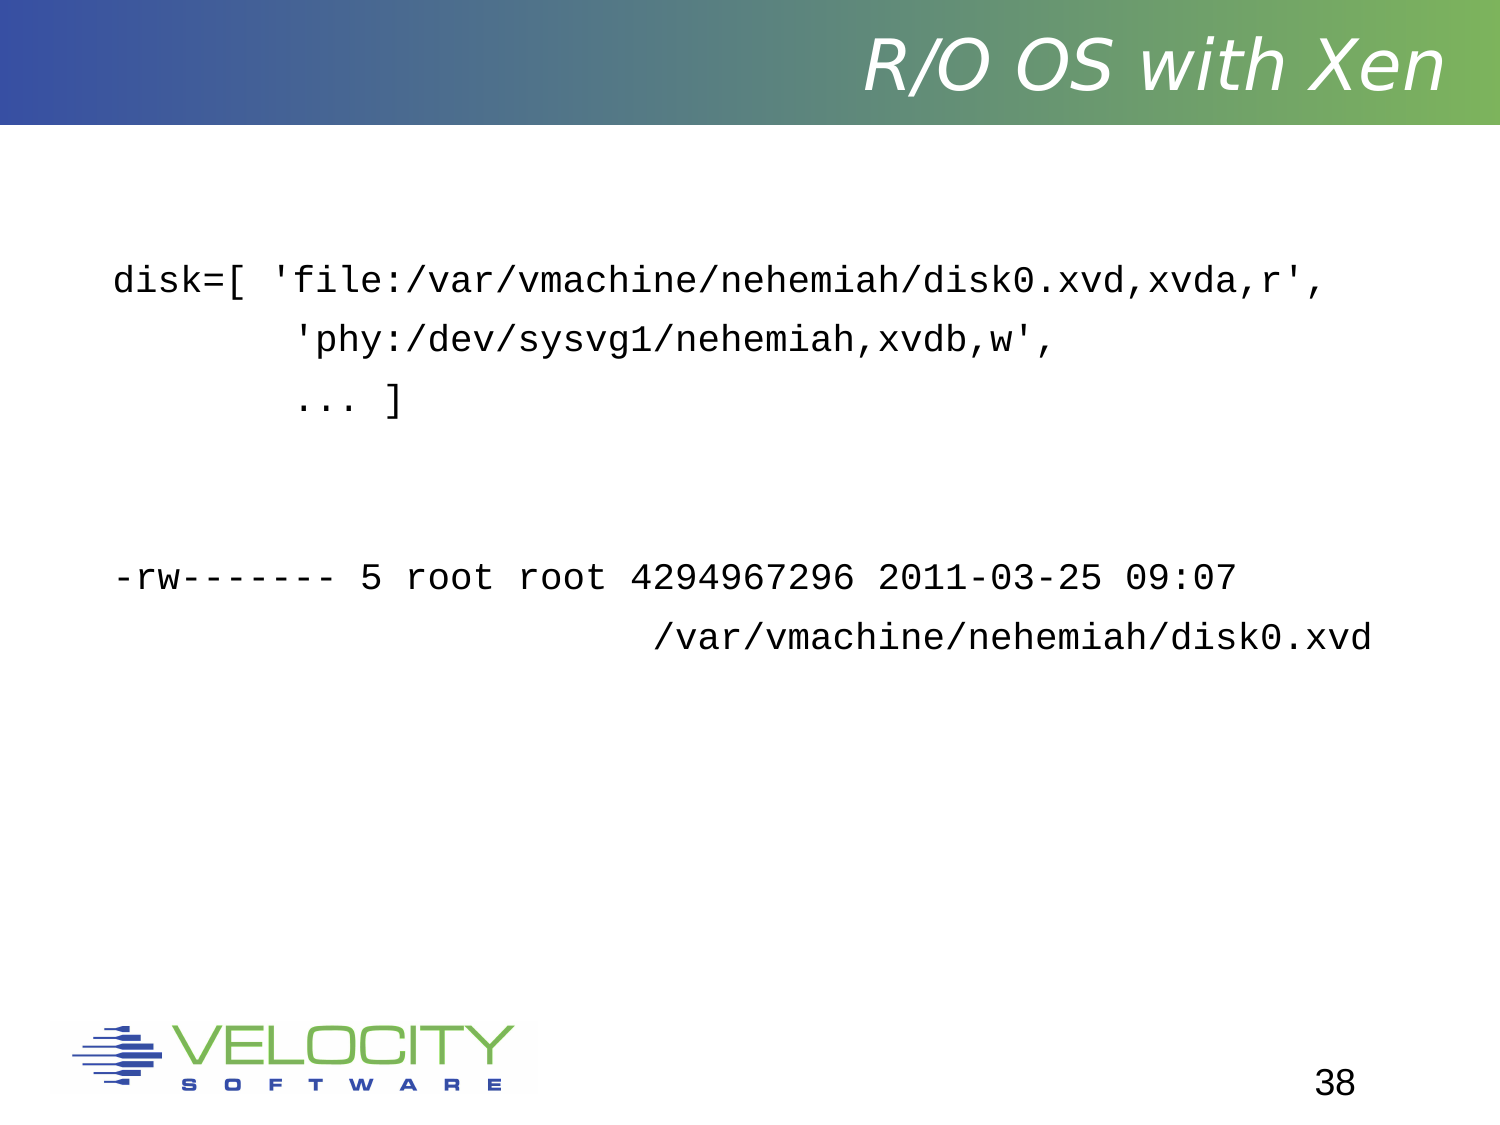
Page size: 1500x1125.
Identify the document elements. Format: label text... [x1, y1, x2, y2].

picture [50, 1021, 538, 1094]
title R/O OS with Xen [62, 12, 1463, 113]
list disk=[ 'file:/var/vmachine/nehemiah/disk0.xvd,xvda,r', 'phy:/dev/sysvg1/nehemiah,xvdb,w', ... ] -rw------- 5 root root 4294967296 2011-03-25 09:07 /var/vmachine/nehemiah/disk0.xvd [70, 187, 1438, 988]
